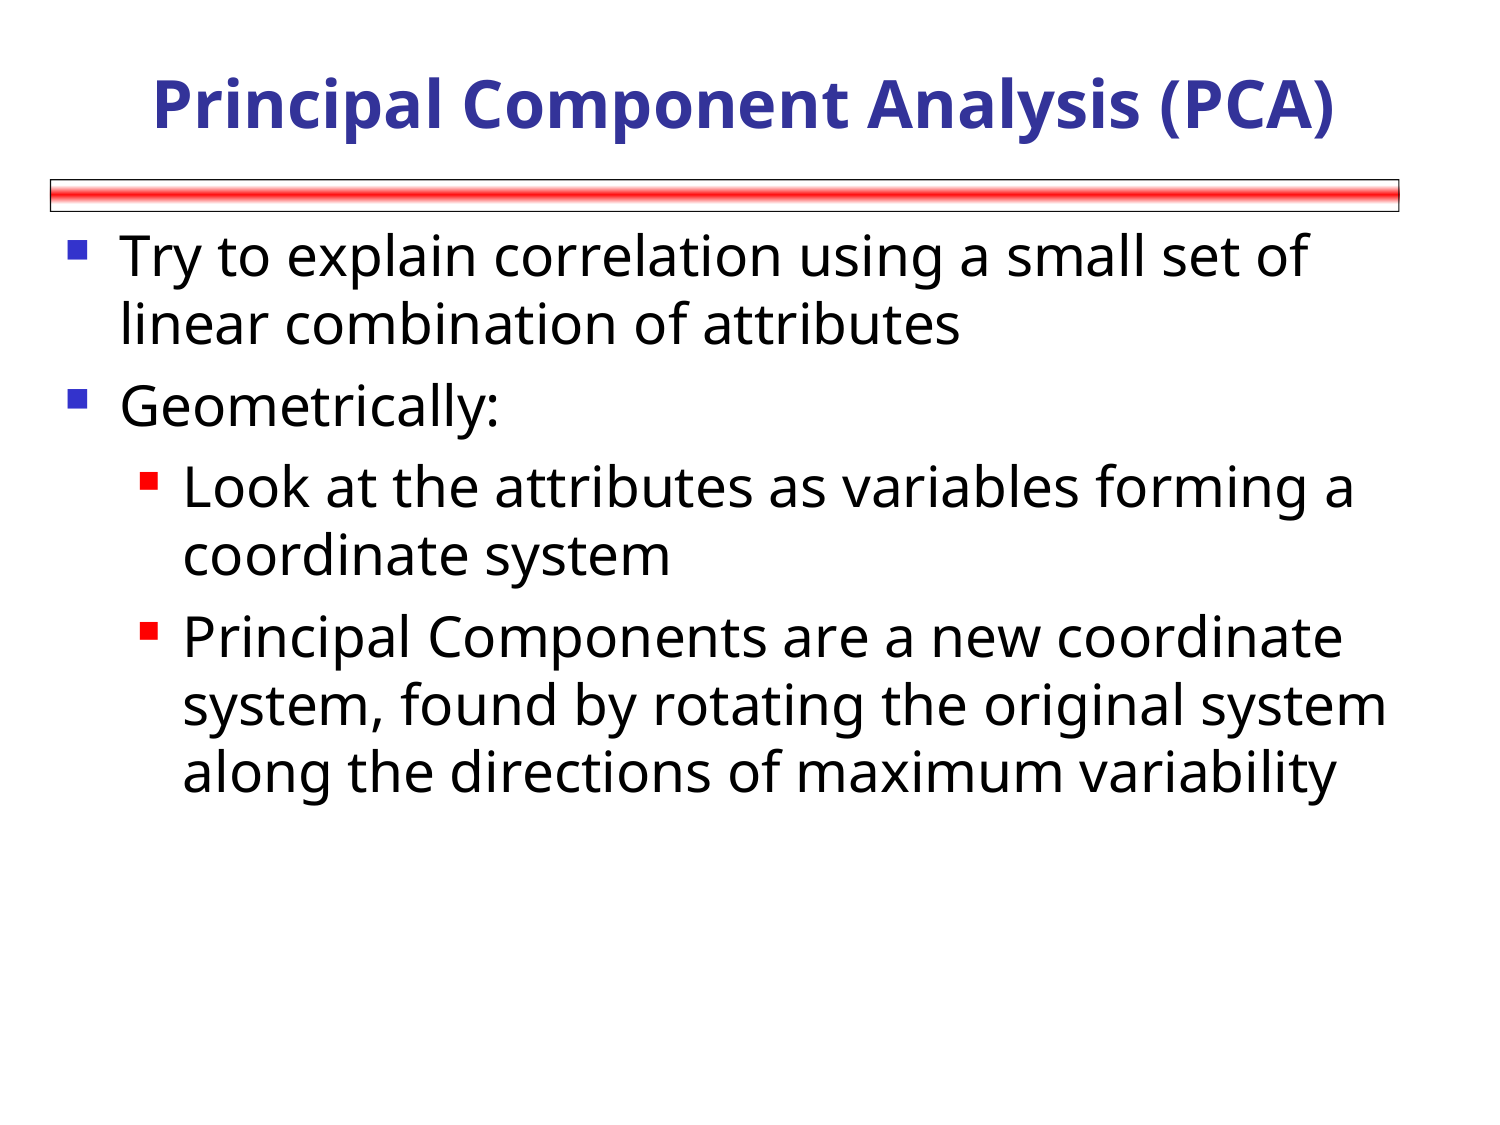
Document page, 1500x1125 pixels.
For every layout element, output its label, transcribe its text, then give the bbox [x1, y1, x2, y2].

list Try to explain correlation using a small set of linear combination of attributes Geometrically: Look at the attributes as variables forming a coordinate system Principal Components are a new coordinate system, found by rotating the original system along the directions of maximum variability [49, 212, 1425, 865]
title Principal Component Analysis (PCA) [24, 44, 1463, 150]
